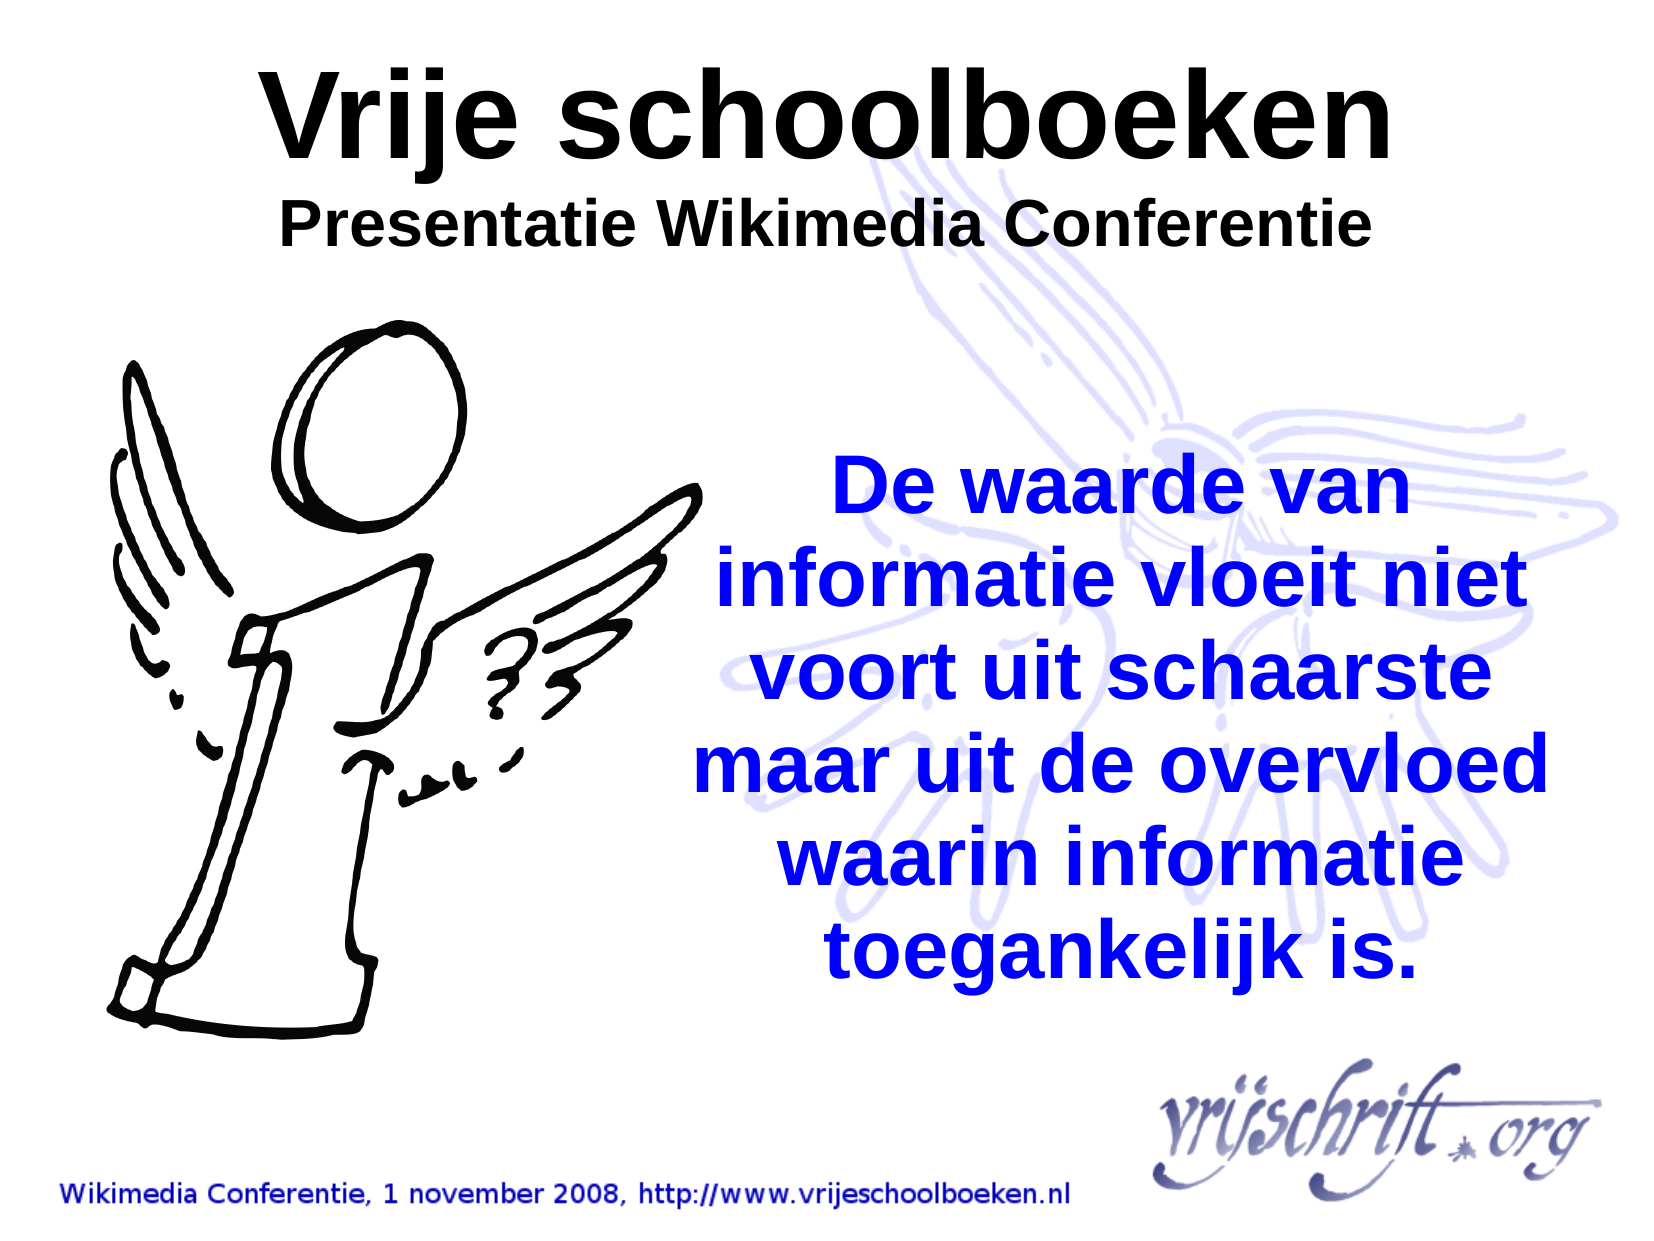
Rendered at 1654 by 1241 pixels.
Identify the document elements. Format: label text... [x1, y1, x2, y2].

text_box De waarde van informatie vloeit niet voort uit schaarste maar uit de overvloed waarin informatie toegankelijk is. [649, 431, 1595, 1004]
title Vrije schoolboeken Presentatie Wikimedia Conferentie [59, 45, 1595, 261]
picture [0, 0, 1654, 1241]
